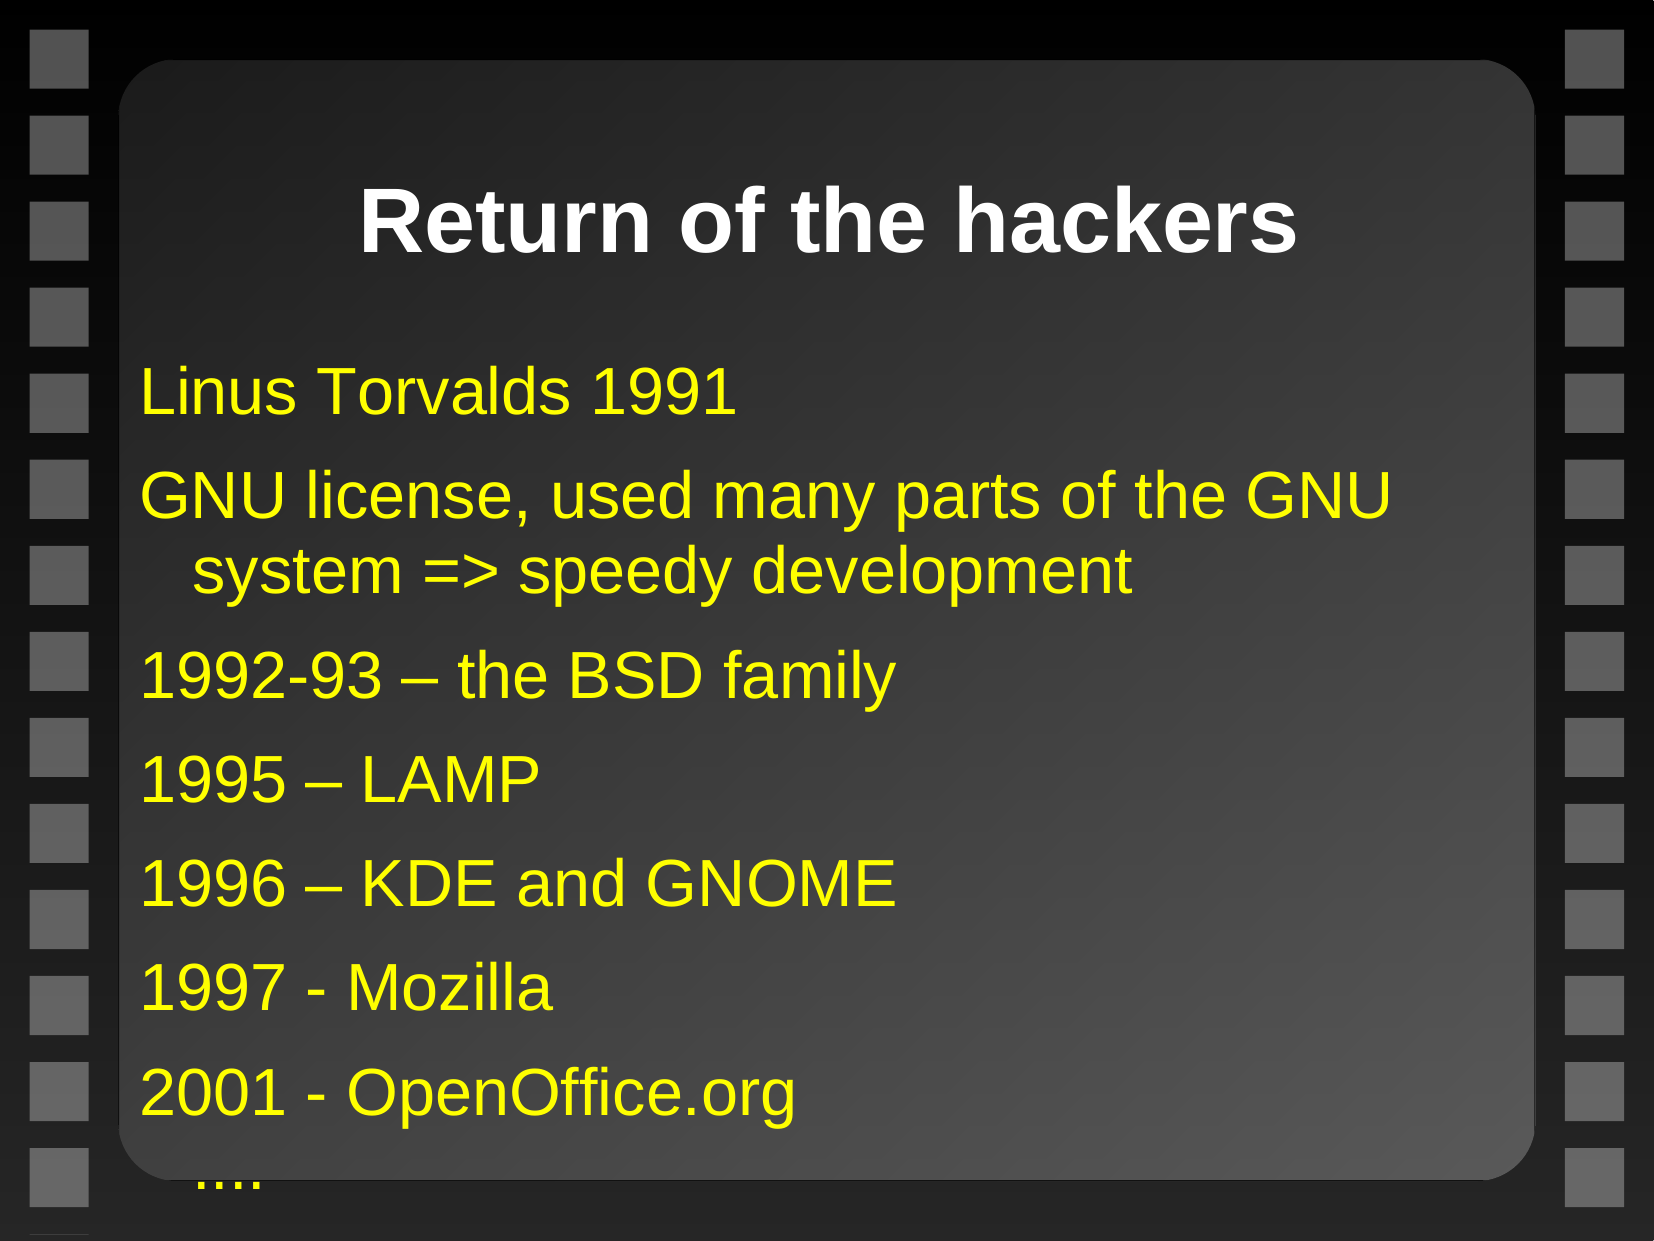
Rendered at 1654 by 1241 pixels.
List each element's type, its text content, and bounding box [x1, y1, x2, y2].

list Linus Torvalds 1991 GNU license, used many parts of the GNU system => speedy development 1992-93 – the BSD family 1995 – LAMP 1996 – KDE and GNOME 1997 - Mozilla 2001 - OpenOffice.org .... [121, 354, 1534, 1205]
title Return of the hackers [123, 117, 1536, 325]
